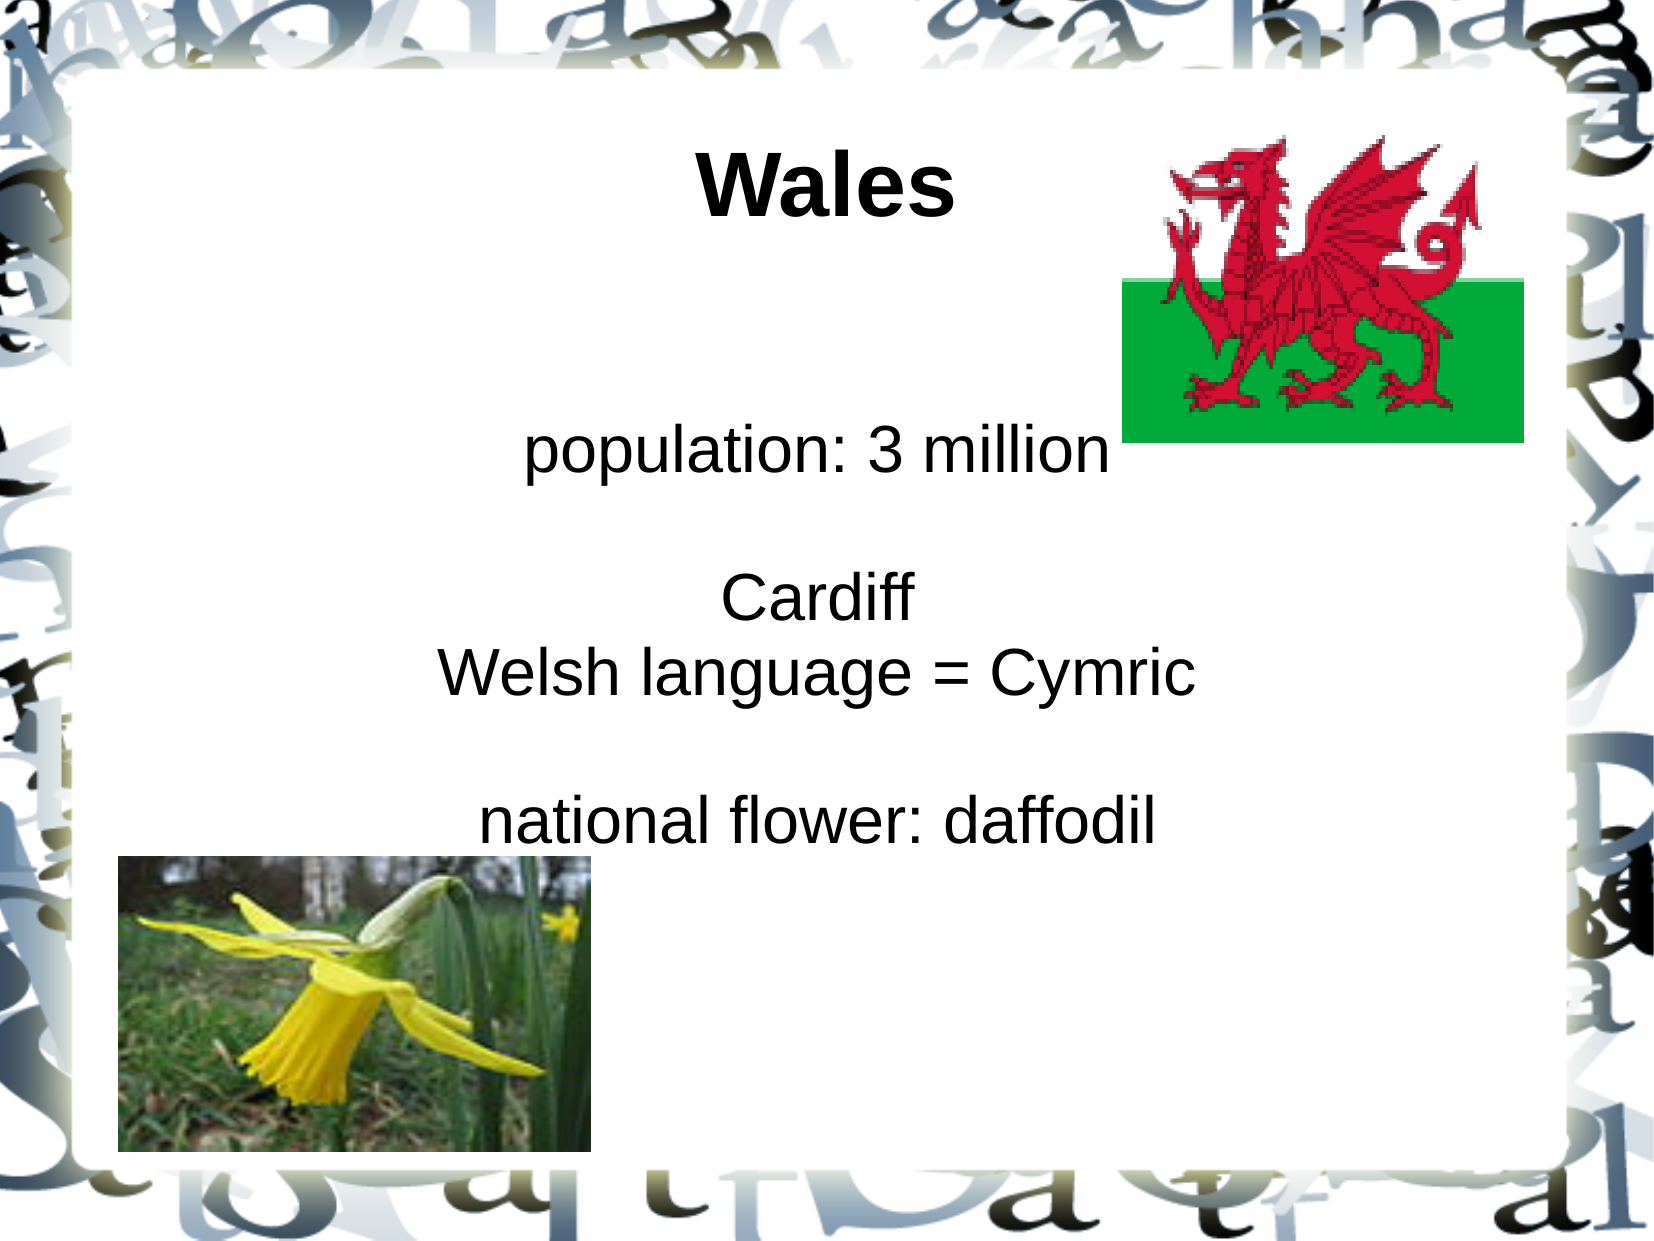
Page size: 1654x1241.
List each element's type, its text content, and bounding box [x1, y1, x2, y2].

subtitle population: 3 million Cardiff Welsh language = Cymric national flower: daffodil [106, 321, 1530, 1021]
picture [0, 0, 1654, 1241]
title Wales [82, 86, 1571, 279]
